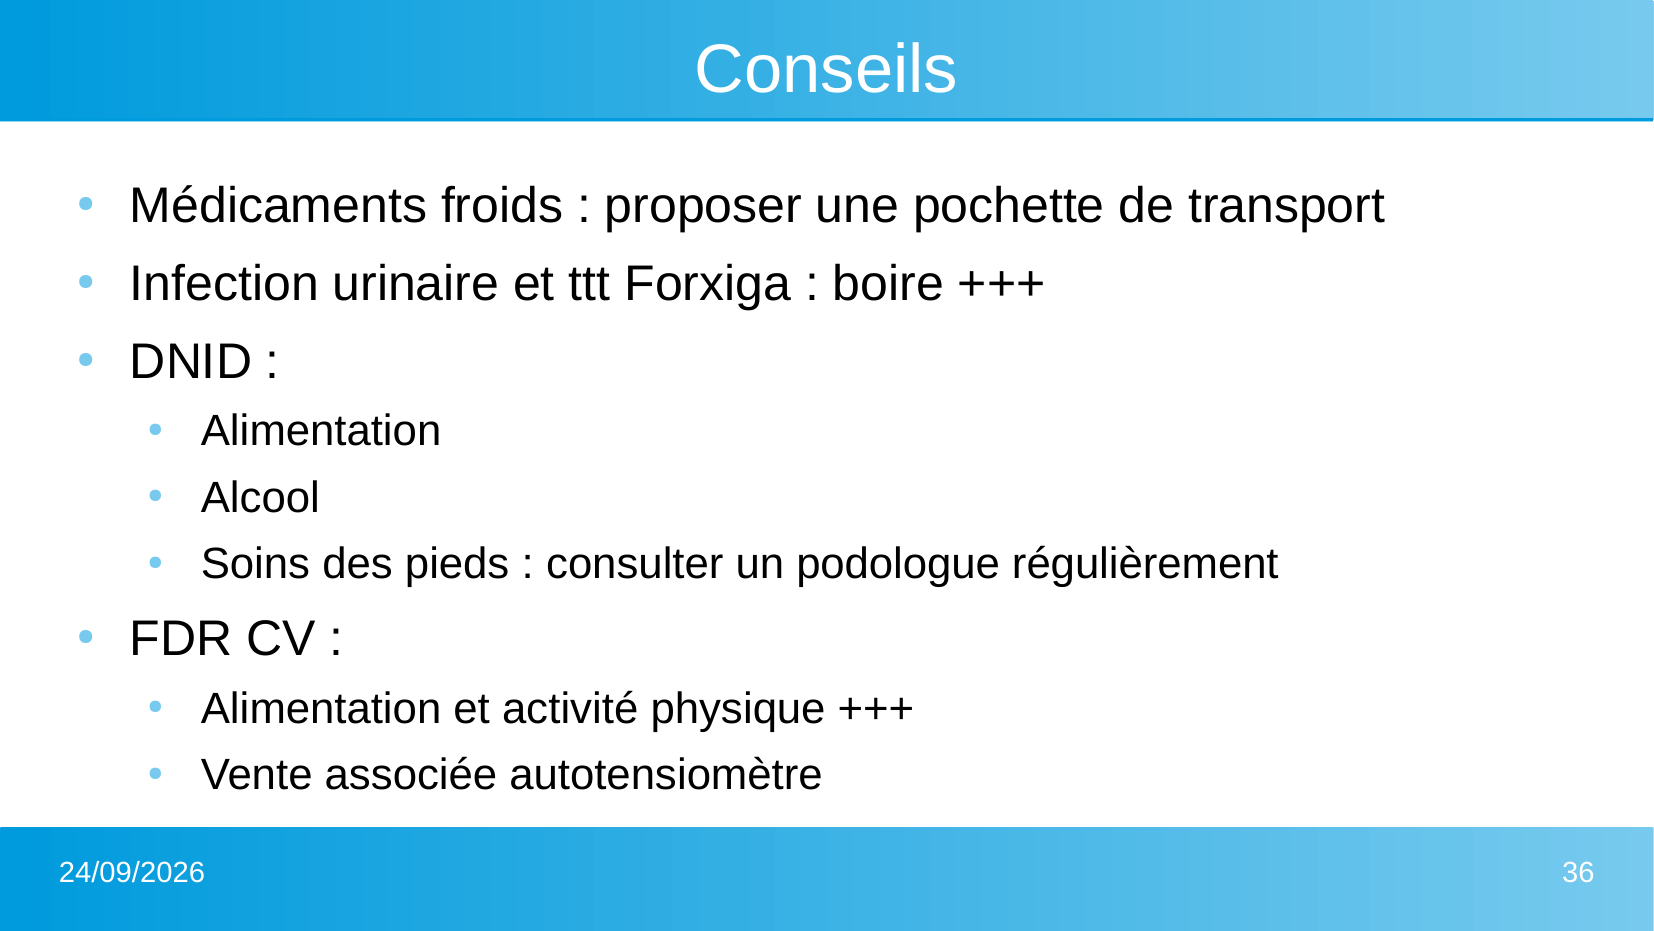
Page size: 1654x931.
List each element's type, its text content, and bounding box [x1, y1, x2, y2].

title Conseils [59, 29, 1595, 108]
list Médicaments froids : proposer une pochette de transport Infection urinaire et ttt Forxiga : boire +++ DNID : Alimentation Alcool Soins des pieds : consulter un podologue régulièrement FDR CV : Alimentation et activité physique +++ Vente associée autotensiomètre [59, 177, 1595, 768]
